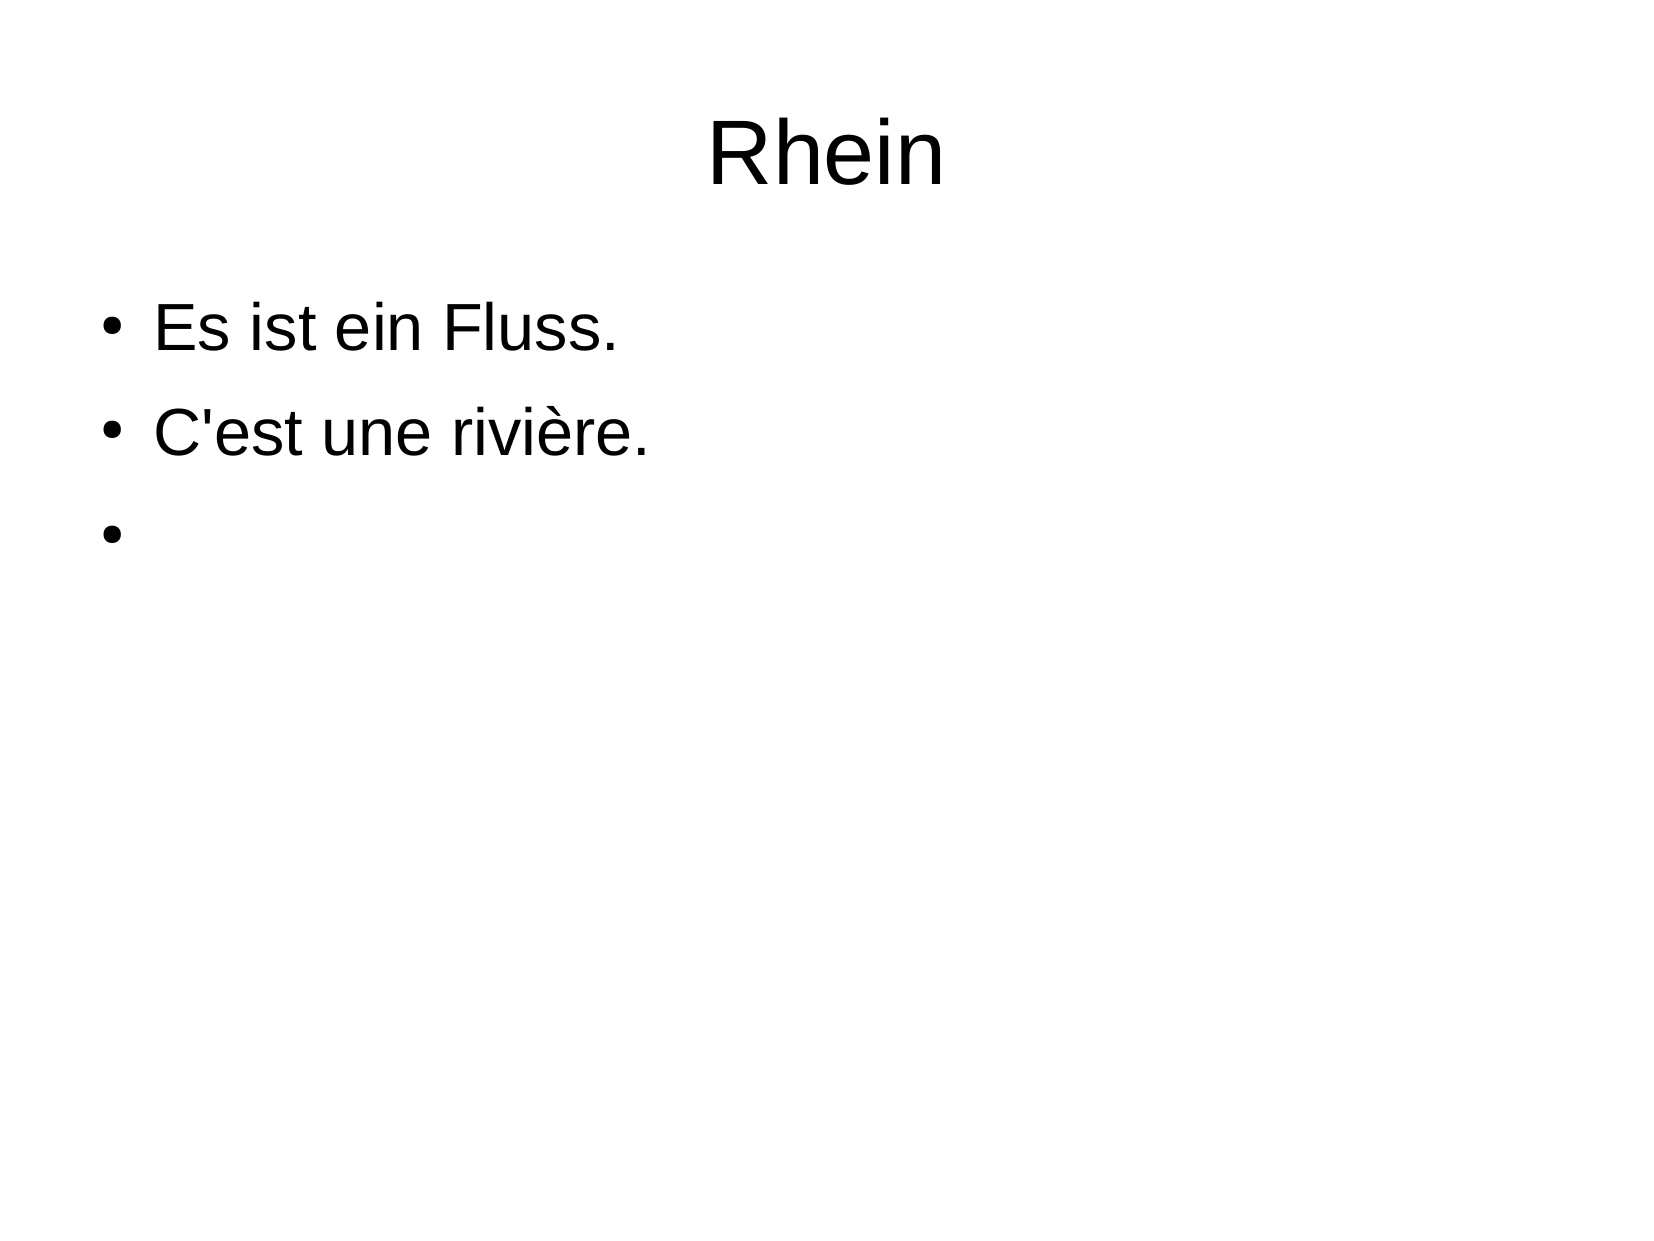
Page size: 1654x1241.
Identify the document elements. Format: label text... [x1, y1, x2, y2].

title Rhein [82, 49, 1571, 257]
list Es ist ein Fluss. C'est une rivière. [82, 290, 1571, 1010]
